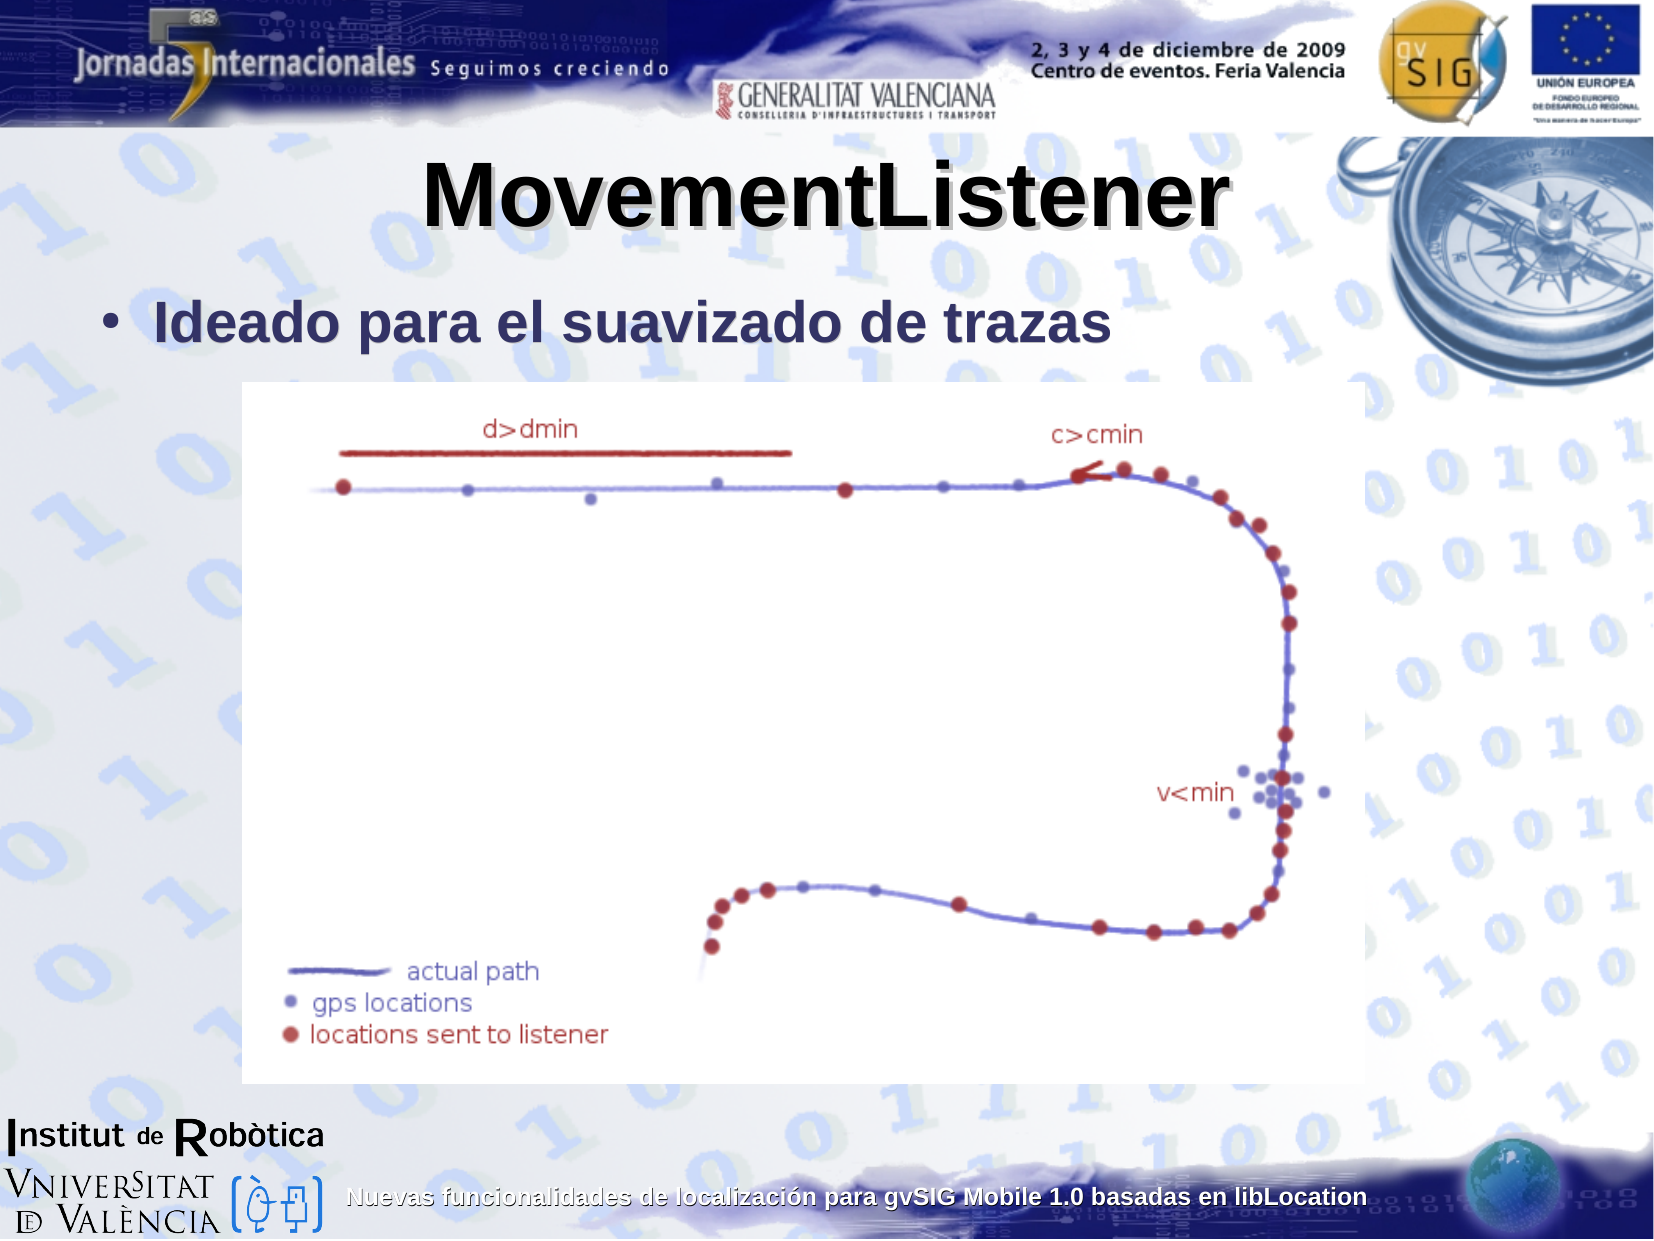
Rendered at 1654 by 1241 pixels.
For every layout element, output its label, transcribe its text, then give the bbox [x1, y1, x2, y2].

list Ideado para el suavizado de trazas [82, 290, 1571, 1109]
picture [0, 0, 1654, 1239]
title MovementListener [82, 90, 1571, 290]
